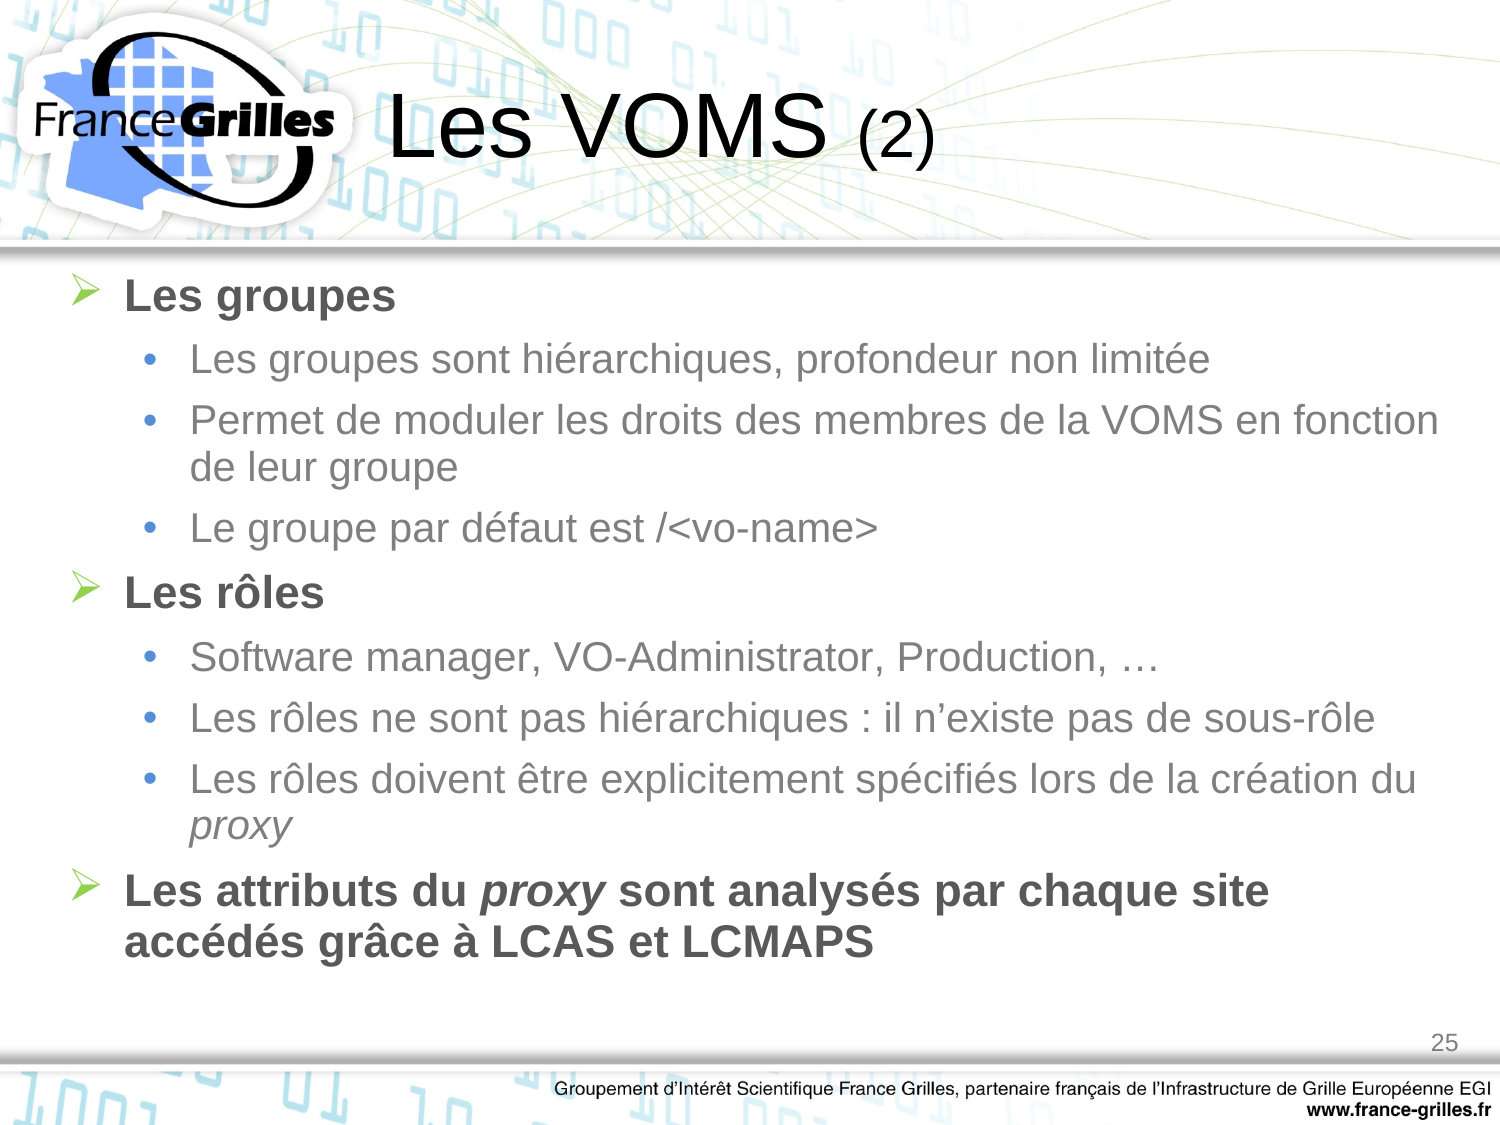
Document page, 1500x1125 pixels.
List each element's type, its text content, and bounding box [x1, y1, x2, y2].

list Les groupes Les groupes sont hiérarchiques, profondeur non limitée Permet de moduler les droits des membres de la VOMS en fonction de leur groupe Le groupe par défaut est /<vo-name> Les rôles Software manager, VO-Administrator, Production, … Les rôles ne sont pas hiérarchiques : il n’existe pas de sous-rôle Les rôles doivent être explicitement spécifiés lors de la création du proxy Les attributs du proxy sont analysés par chaque site accédés grâce à LCAS et LCMAPS [53, 262, 1459, 1053]
picture [0, 0, 1500, 1125]
title Les VOMS (2) [372, 7, 1459, 244]
